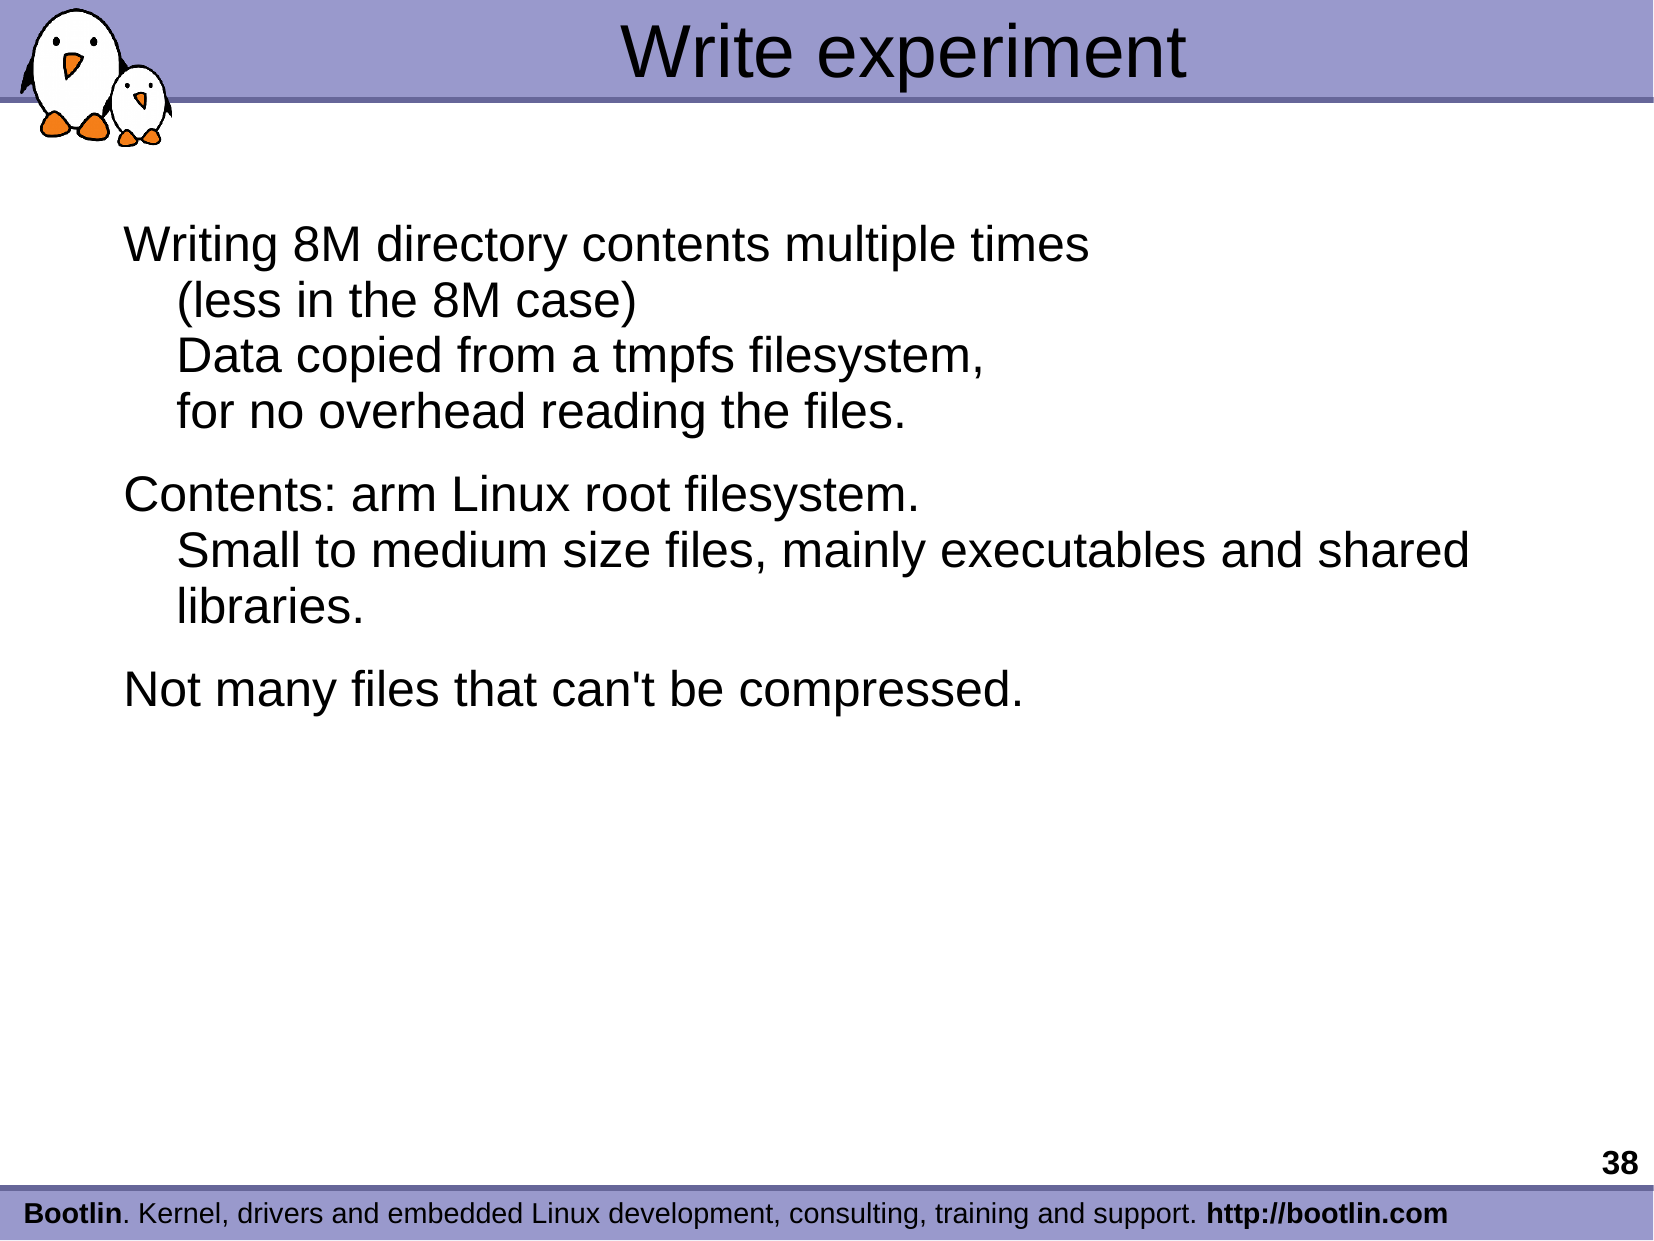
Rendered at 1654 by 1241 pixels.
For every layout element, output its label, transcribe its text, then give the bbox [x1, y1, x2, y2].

title Write experiment [178, 5, 1631, 97]
list Writing 8M directory contents multiple times (less in the 8M case) Data copied from a tmpfs filesystem, for no overhead reading the files. Contents: arm Linux root filesystem. Small to medium size files, mainly executables and shared libraries. Not many files that can't be compressed. [105, 216, 1518, 767]
picture [20, 8, 172, 147]
